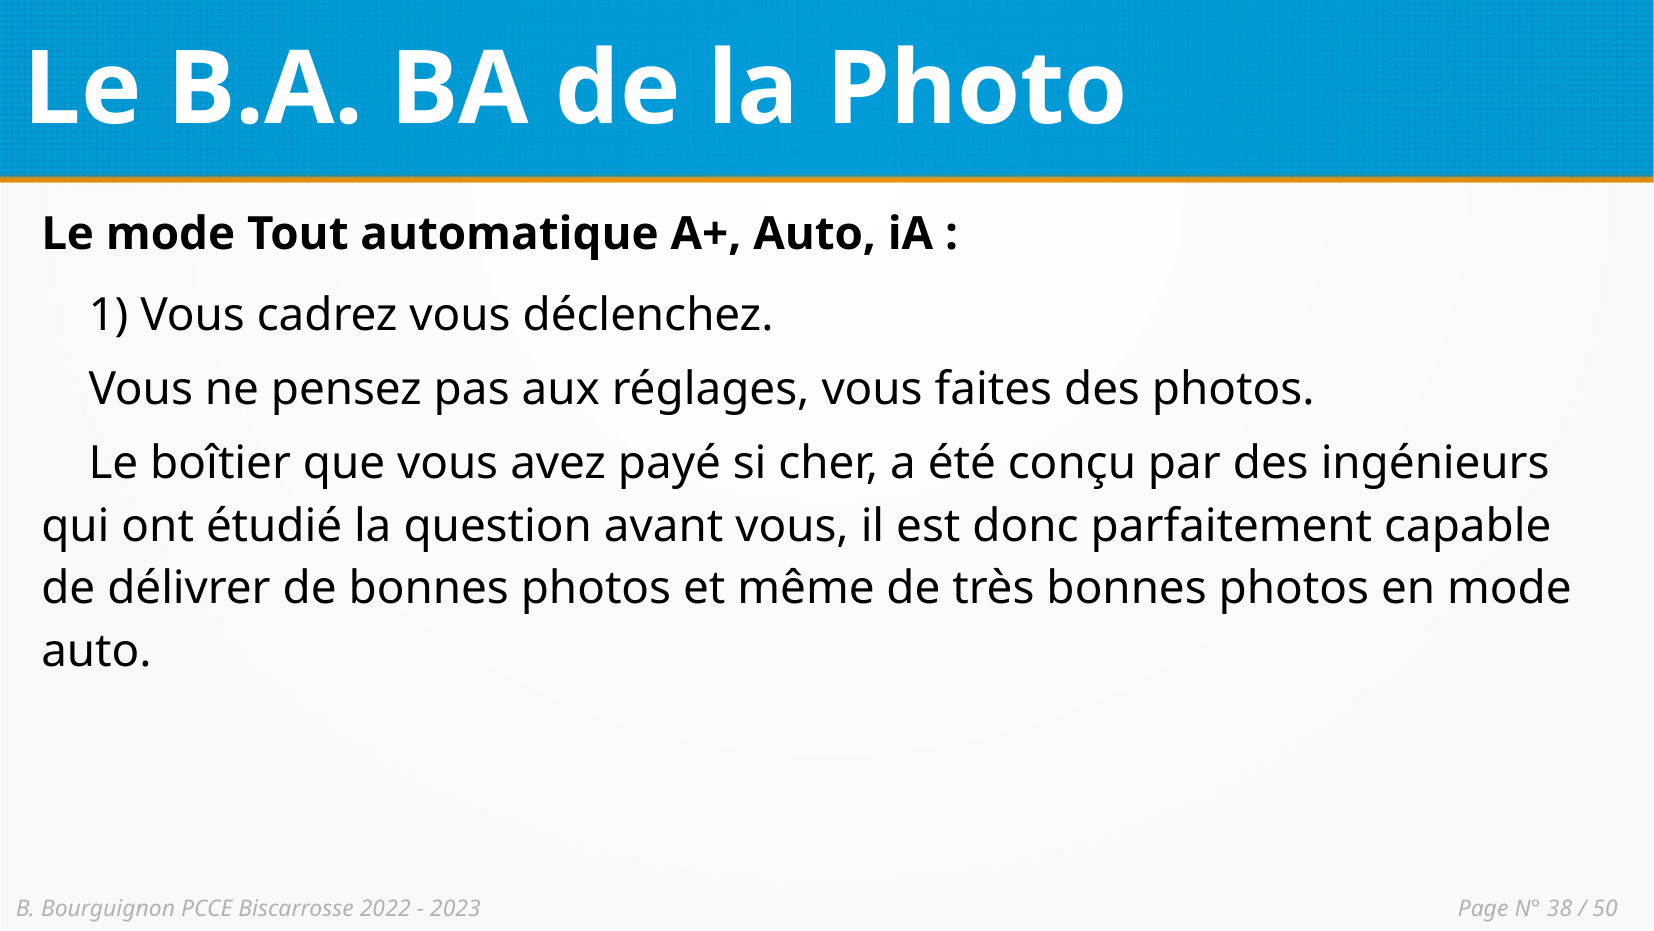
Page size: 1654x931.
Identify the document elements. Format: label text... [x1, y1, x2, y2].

picture [0, 175, 1654, 931]
text_box Le mode Tout automatique A+, Auto, iA : Vous cadrez vous déclenchez. Vous ne pensez pas aux réglages, vous faites des photos. Le boîtier que vous avez payé si cher, a été conçu par des ingénieurs qui ont étudié la question avant vous, il est donc parfaitement capable de délivrer de bonnes photos et même de très bonnes photos en mode auto. [35, 194, 1607, 840]
title Le B.A. BA de la Photo [23, 11, 1630, 154]
